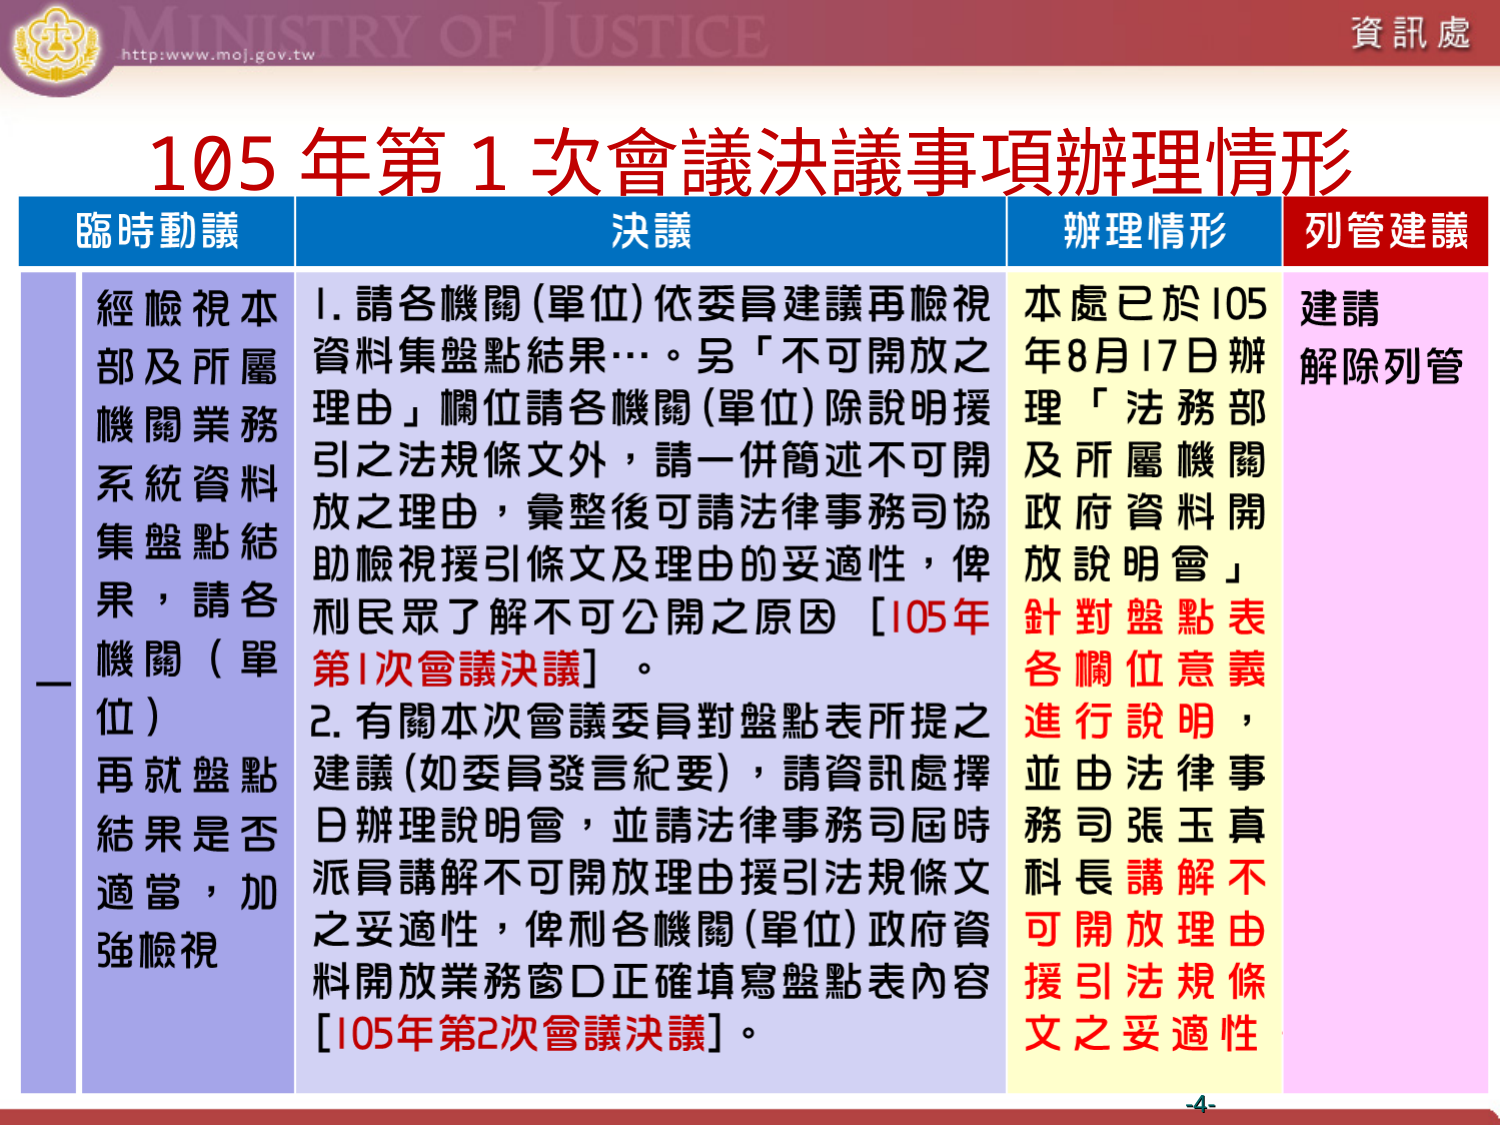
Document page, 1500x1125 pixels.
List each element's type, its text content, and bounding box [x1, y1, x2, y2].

text_box -4- [1169, 1096, 1483, 1118]
picture [17, 190, 1490, 1096]
text_box 105年第1次會議決議事項辦理情形 [112, 101, 1388, 244]
